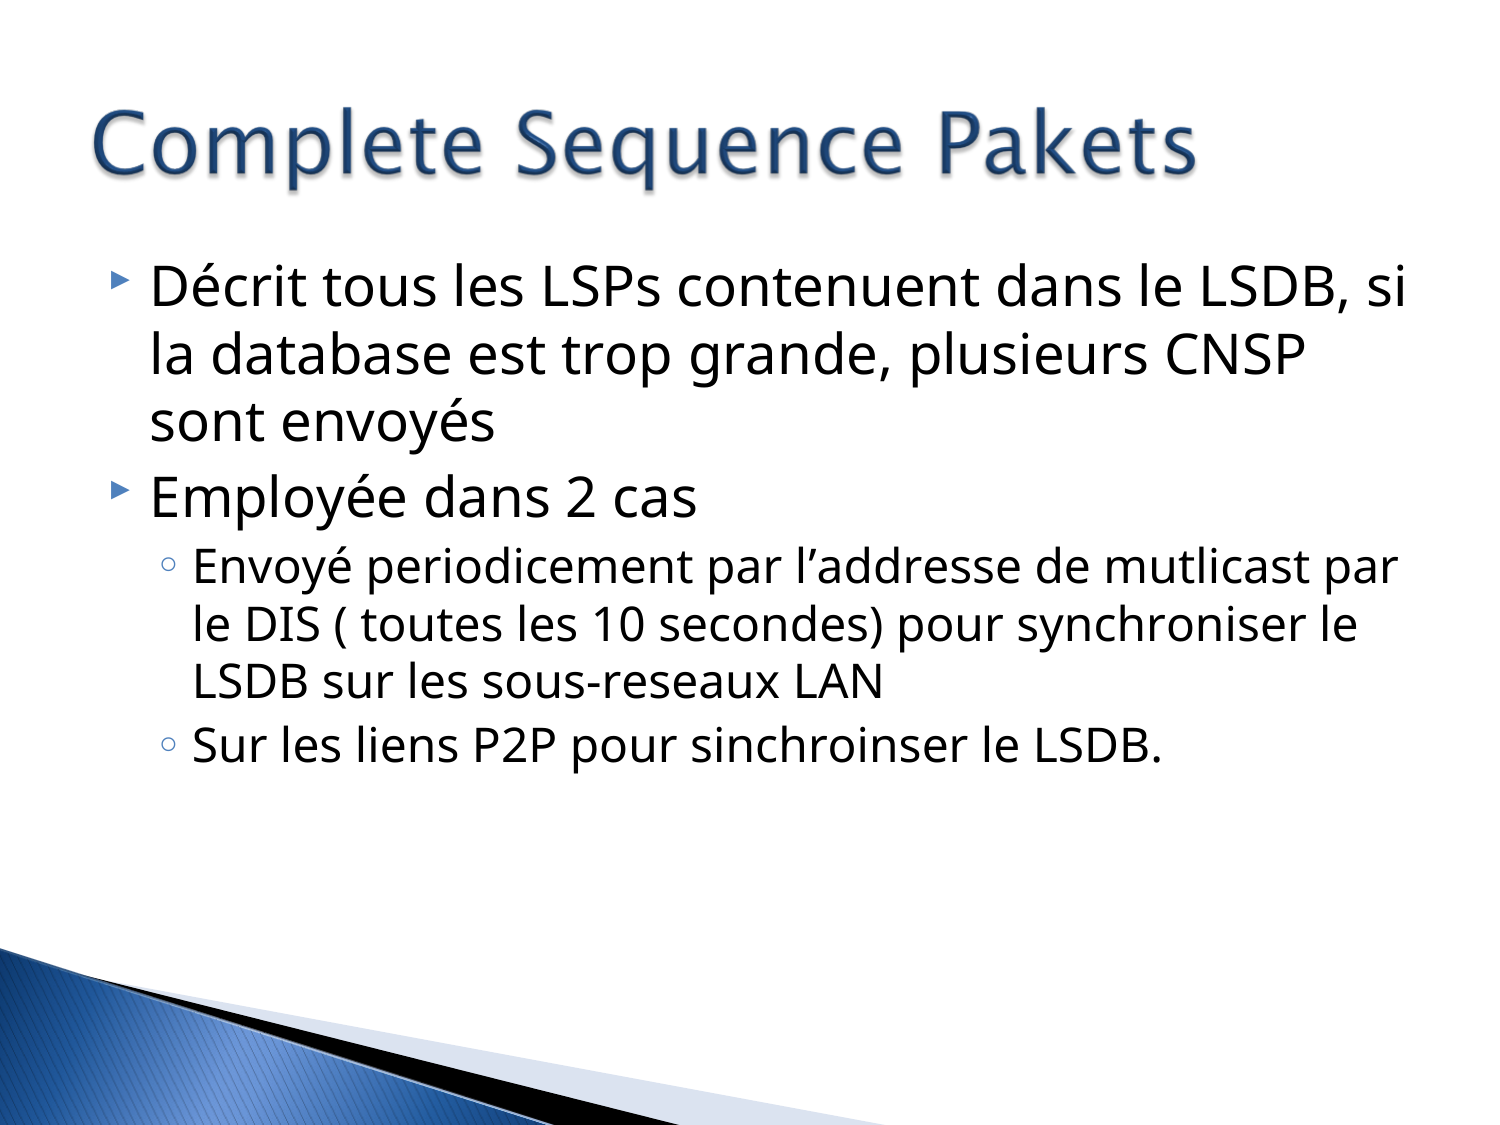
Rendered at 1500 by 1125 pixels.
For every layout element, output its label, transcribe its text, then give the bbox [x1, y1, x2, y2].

list Décrit tous les LSPs contenuent dans le LSDB, si la database est trop grande, plusieurs CNSP sont envoyés Employée dans 2 cas Envoyé periodicement par l’addresse de mutlicast par le DIS ( toutes les 10 secondes) pour synchroniser le LSDB sur les sous-reseaux LAN Sur les liens P2P pour sinchroinser le LSDB. [75, 242, 1426, 986]
picture [0, 947, 559, 1125]
text_box [75, 45, 1426, 234]
